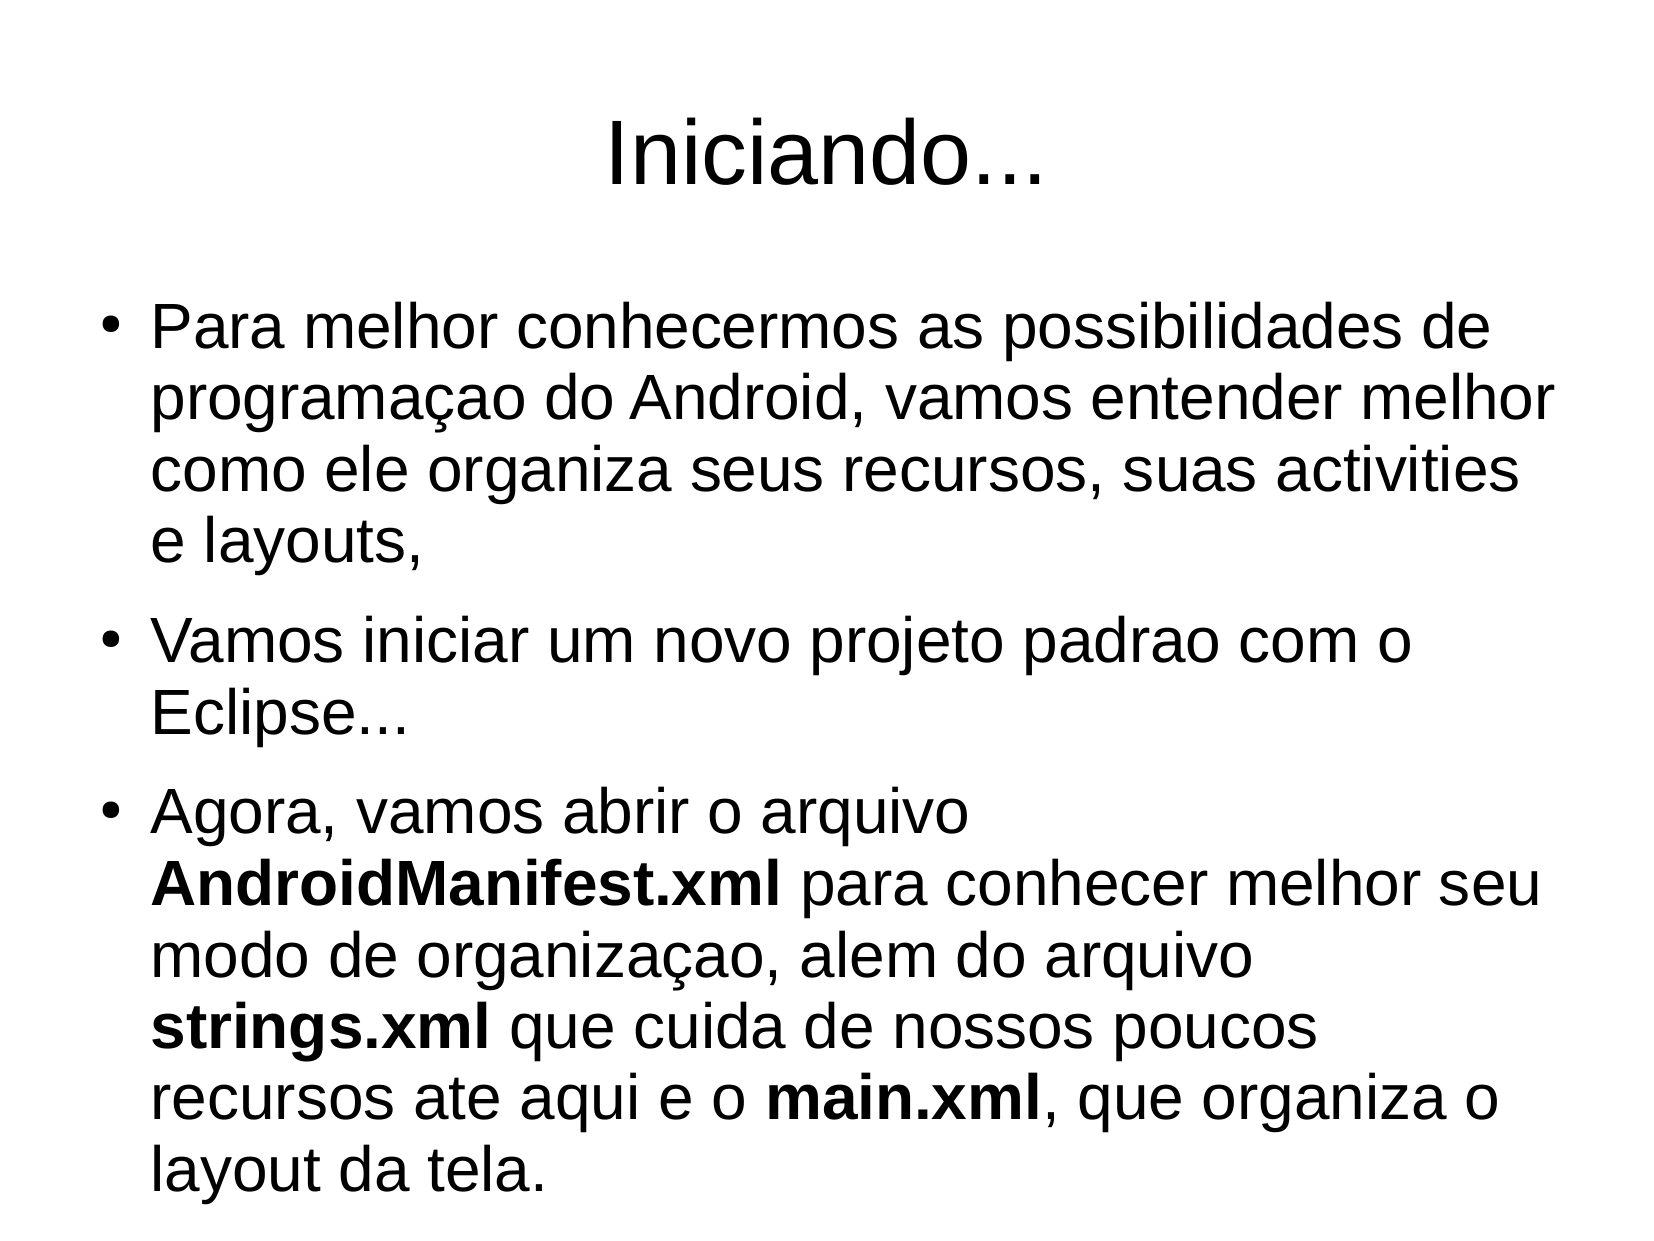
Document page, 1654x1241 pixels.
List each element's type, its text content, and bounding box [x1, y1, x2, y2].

title Iniciando... [82, 49, 1571, 257]
list Para melhor conhecermos as possibilidades de programaçao do Android, vamos entender melhor como ele organiza seus recursos, suas activities e layouts, Vamos iniciar um novo projeto padrao com o Eclipse... Agora, vamos abrir o arquivo AndroidManifest.xml para conhecer melhor seu modo de organizaçao, alem do arquivo strings.xml que cuida de nossos poucos recursos ate aqui e o main.xml, que organiza o layout da tela. [82, 290, 1571, 1211]
